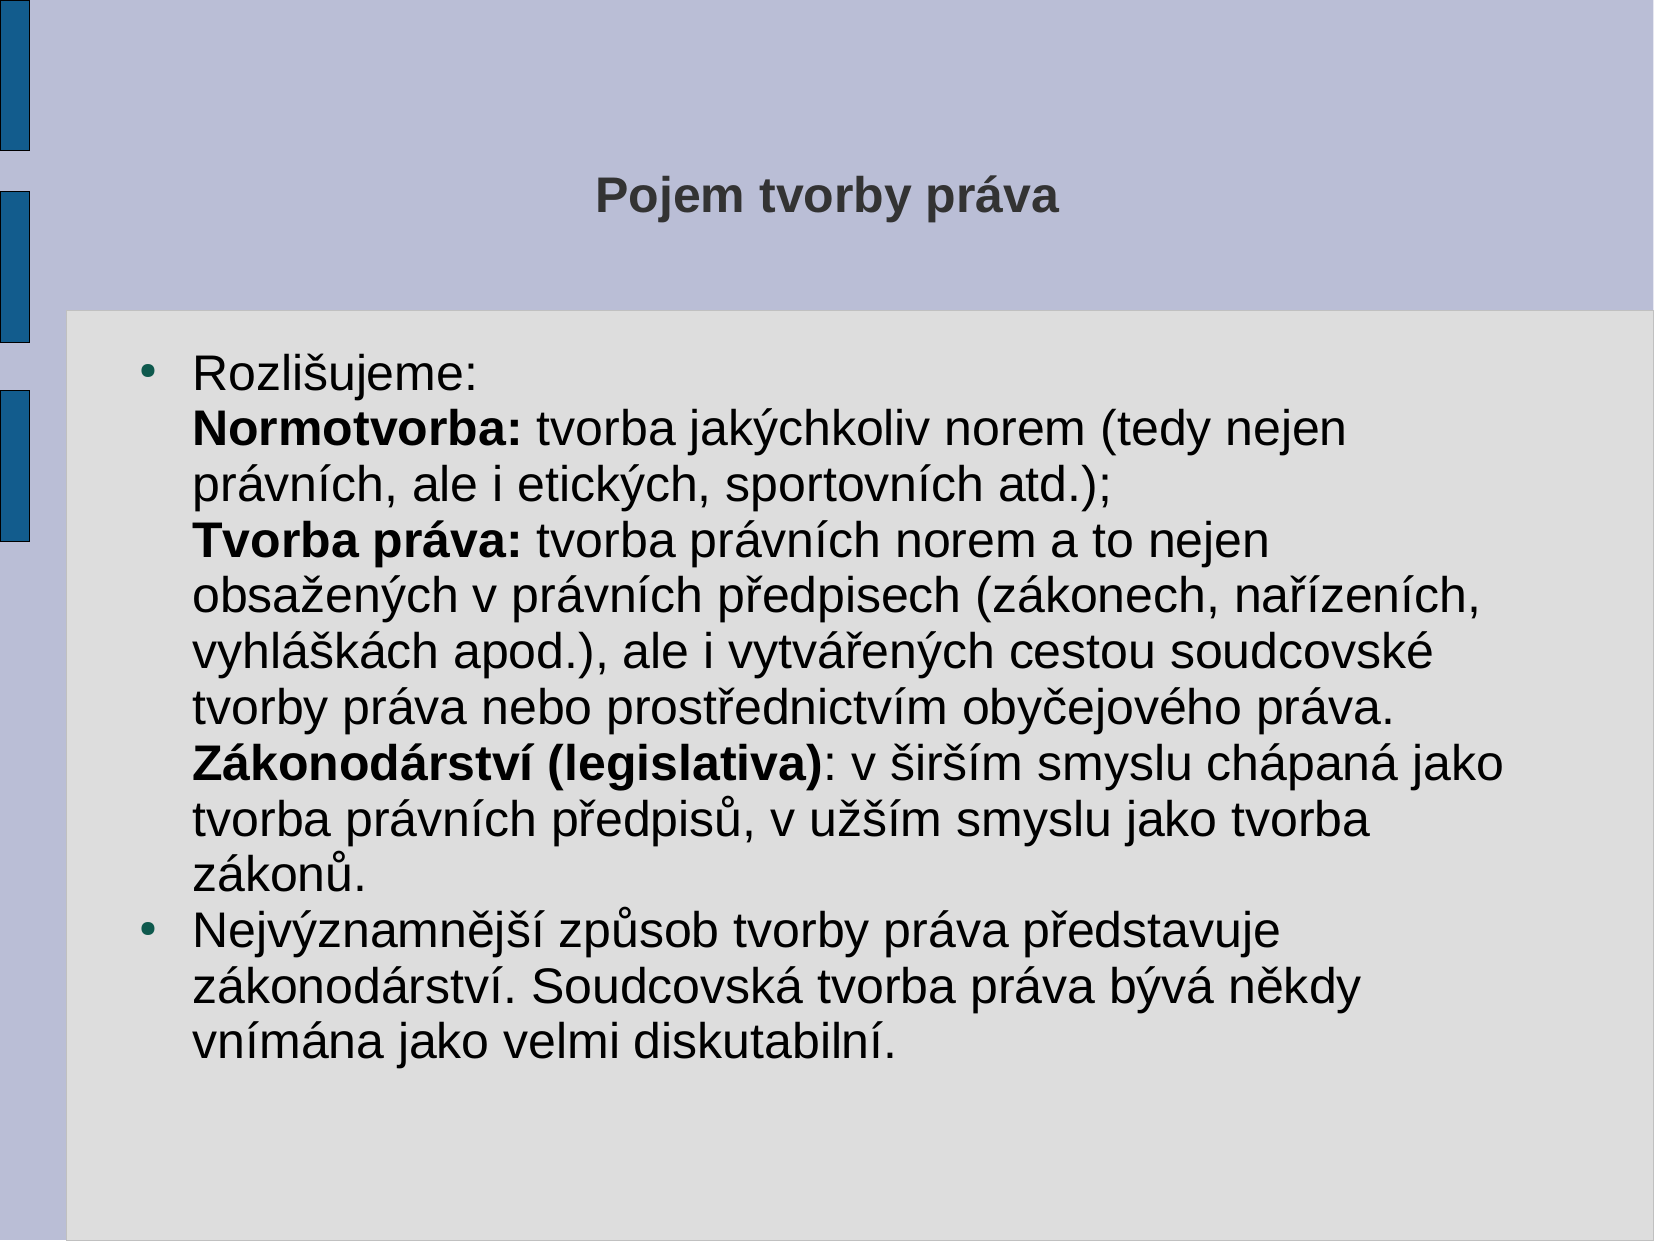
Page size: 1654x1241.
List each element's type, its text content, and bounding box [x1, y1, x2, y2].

title Pojem tvorby práva [121, 91, 1534, 299]
list Rozlišujeme: Normotvorba: tvorba jakýchkoliv norem (tedy nejen právních, ale i etických, sportovních atd.); Tvorba práva: tvorba právních norem a to nejen obsažených v právních předpisech (zákonech, nařízeních, vyhláškách apod.), ale i vytvářených cestou soudcovské tvorby práva nebo prostřednictvím obyčejového práva. Zákonodárství (legislativa): v širším smyslu chápaná jako tvorba právních předpisů, v užším smyslu jako tvorba zákonů. Nejvýznamnější způsob tvorby práva představuje zákonodárství. Soudcovská tvorba práva bývá někdy vnímána jako velmi diskutabilní. [121, 344, 1534, 1127]
